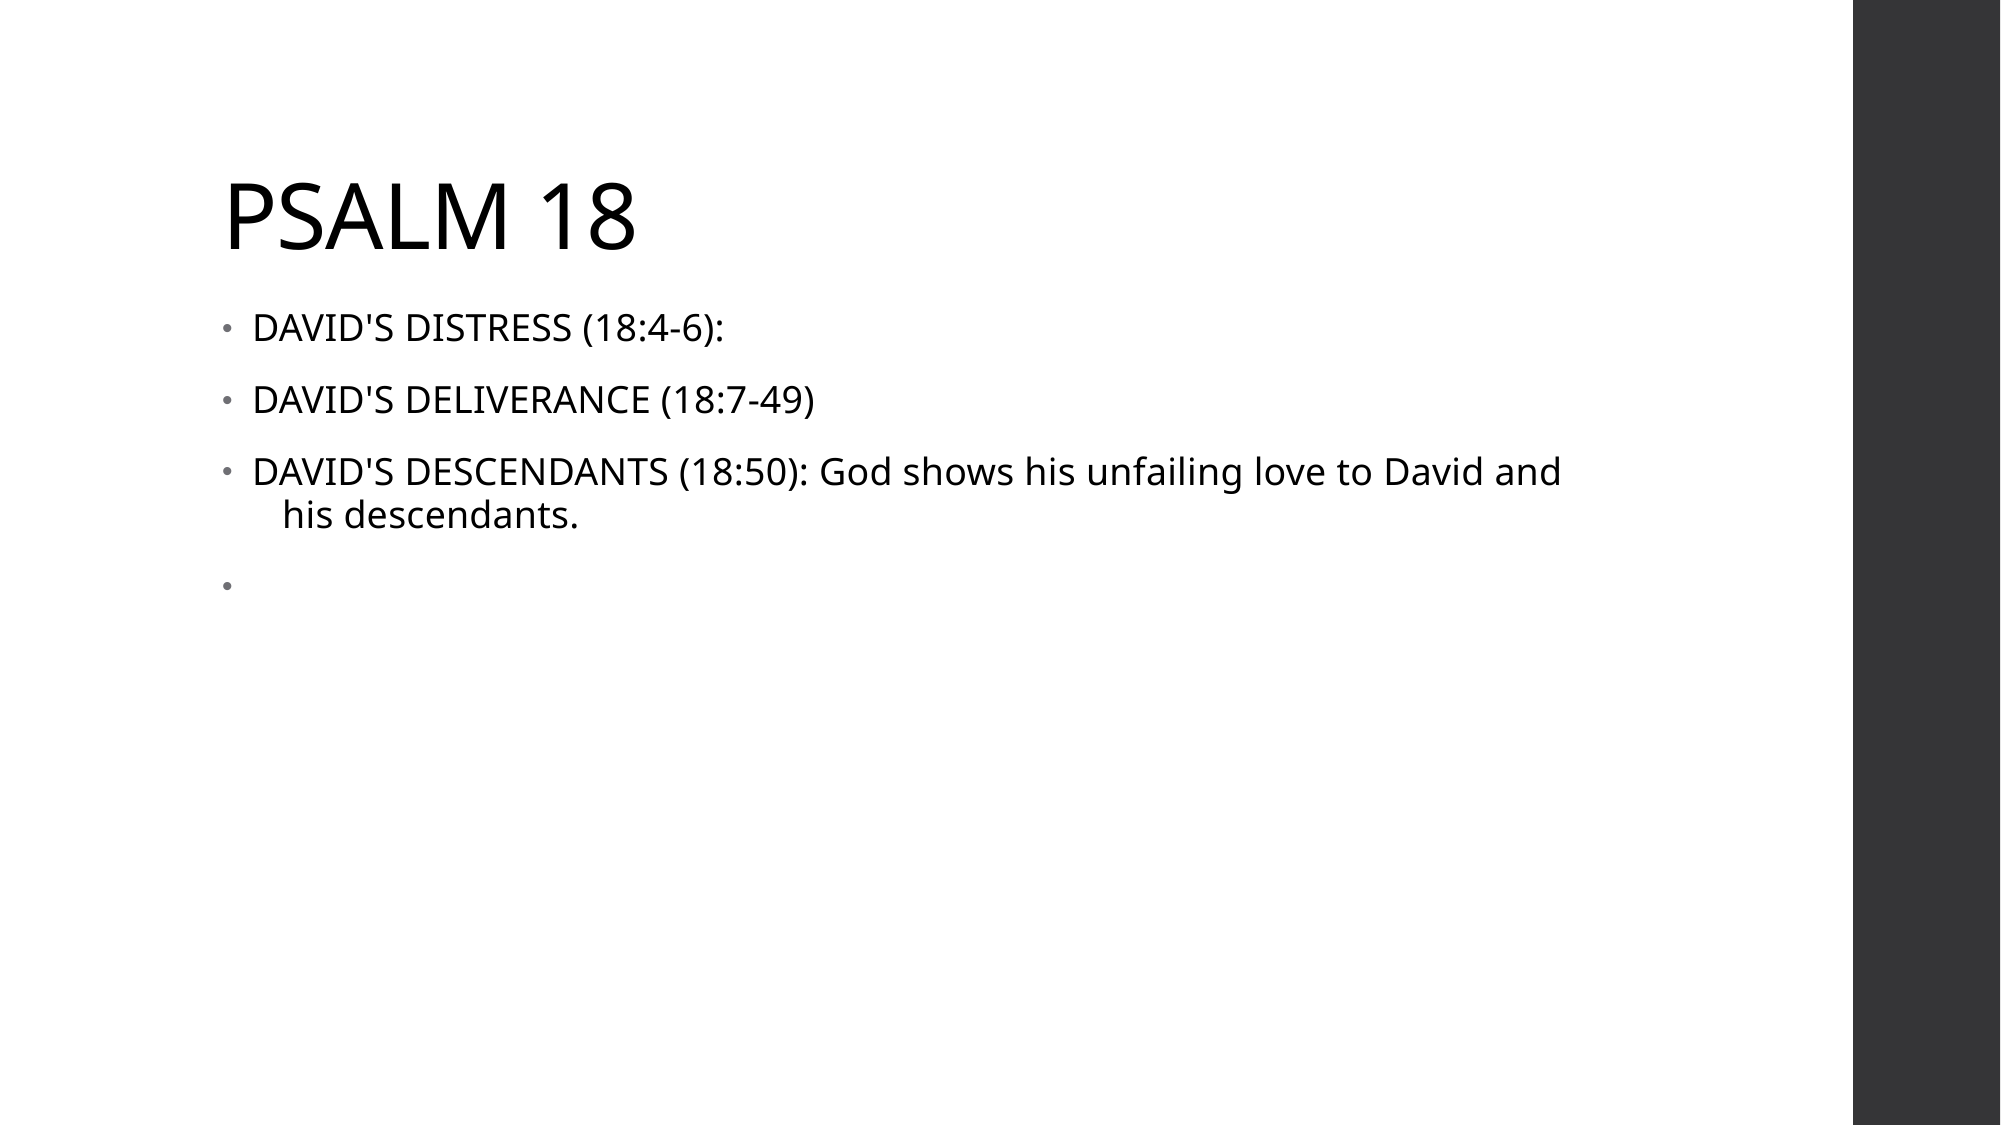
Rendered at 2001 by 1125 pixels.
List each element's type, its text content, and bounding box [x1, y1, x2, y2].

title PSALM 18 [206, 60, 1797, 278]
list DAVID'S DISTRESS (18:4-6): DAVID'S DELIVERANCE (18:7-49) DAVID'S DESCENDANTS (18:50): God shows his unfailing love to David and his descendants. [206, 299, 1617, 1014]
